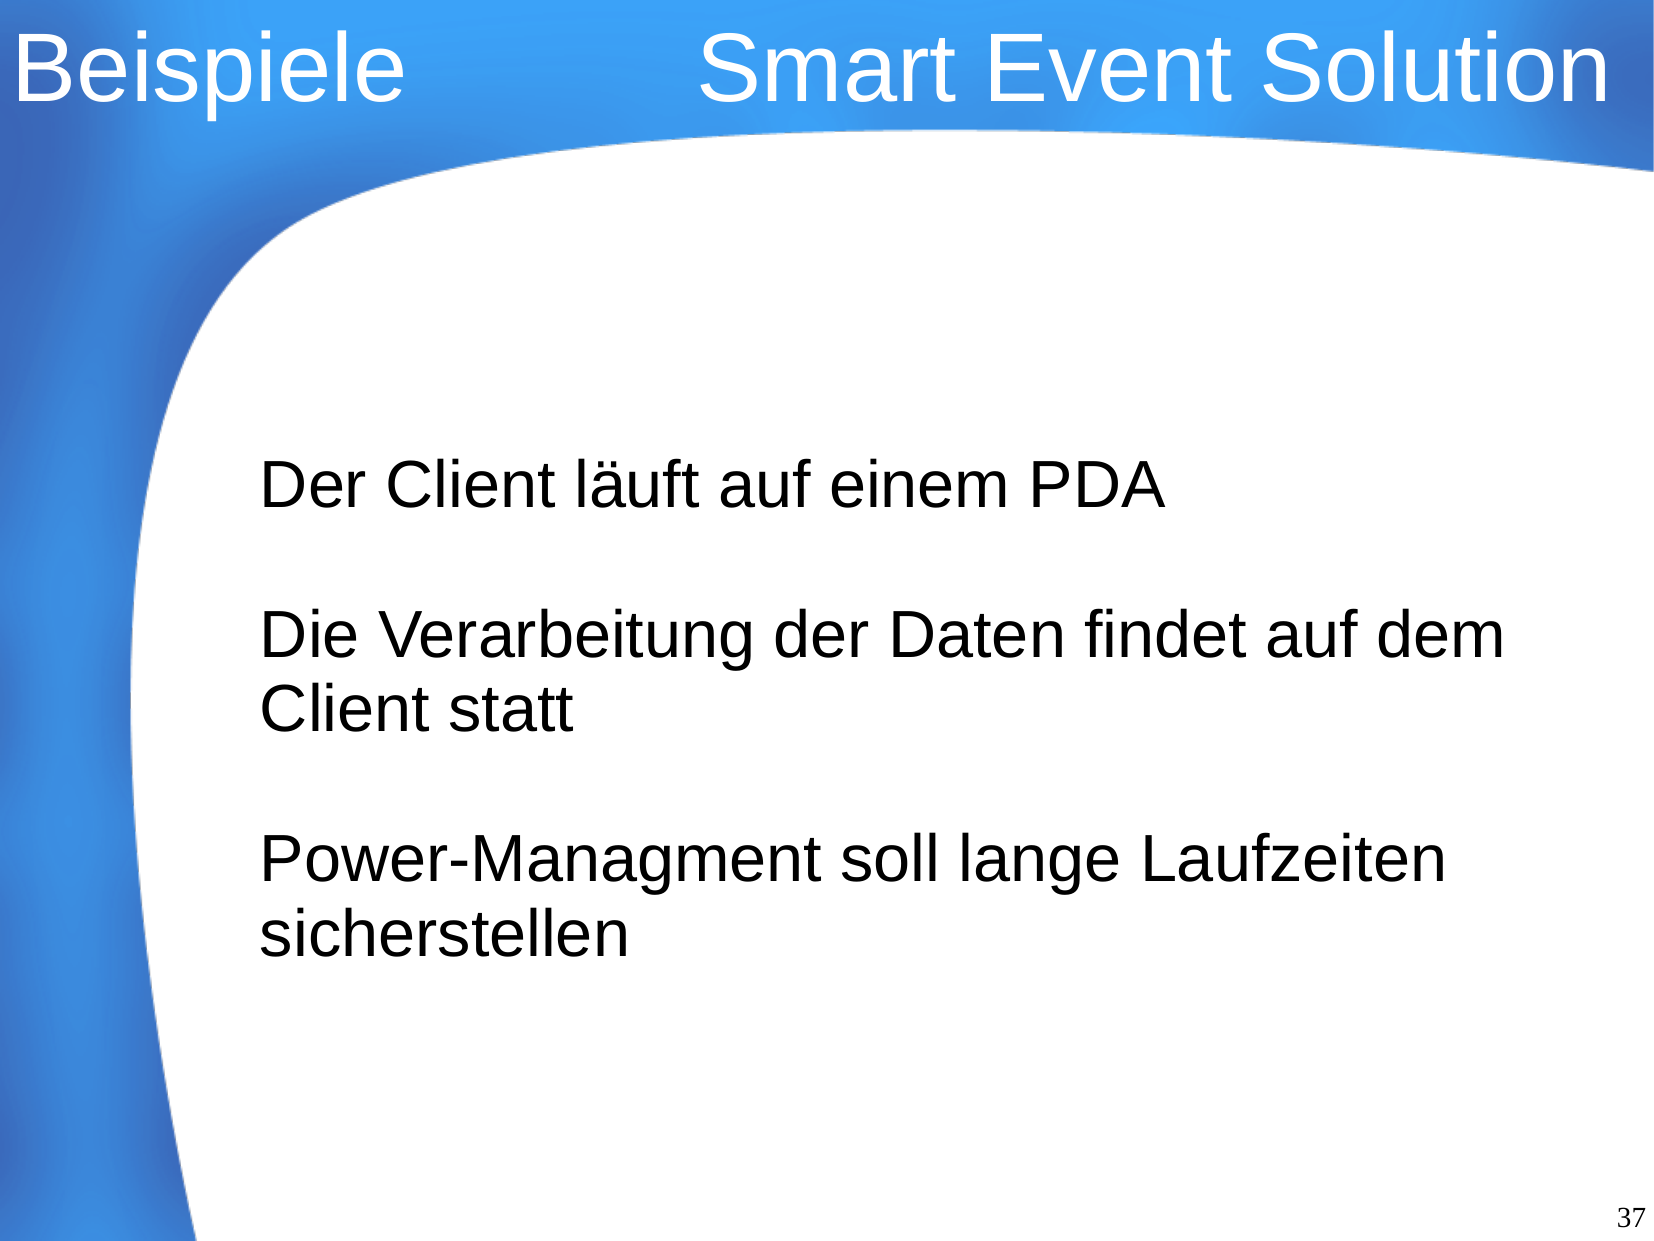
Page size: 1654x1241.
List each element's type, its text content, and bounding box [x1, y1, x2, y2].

subtitle Der Client läuft auf einem PDA Die Verarbeitung der Daten findet auf dem Client statt Power-Managment soll lange Laufzeiten sicherstellen [259, 248, 1560, 1170]
picture [0, 0, 1654, 1241]
title Smart Event Solution [697, 13, 1619, 123]
title Beispiele [11, 13, 697, 123]
